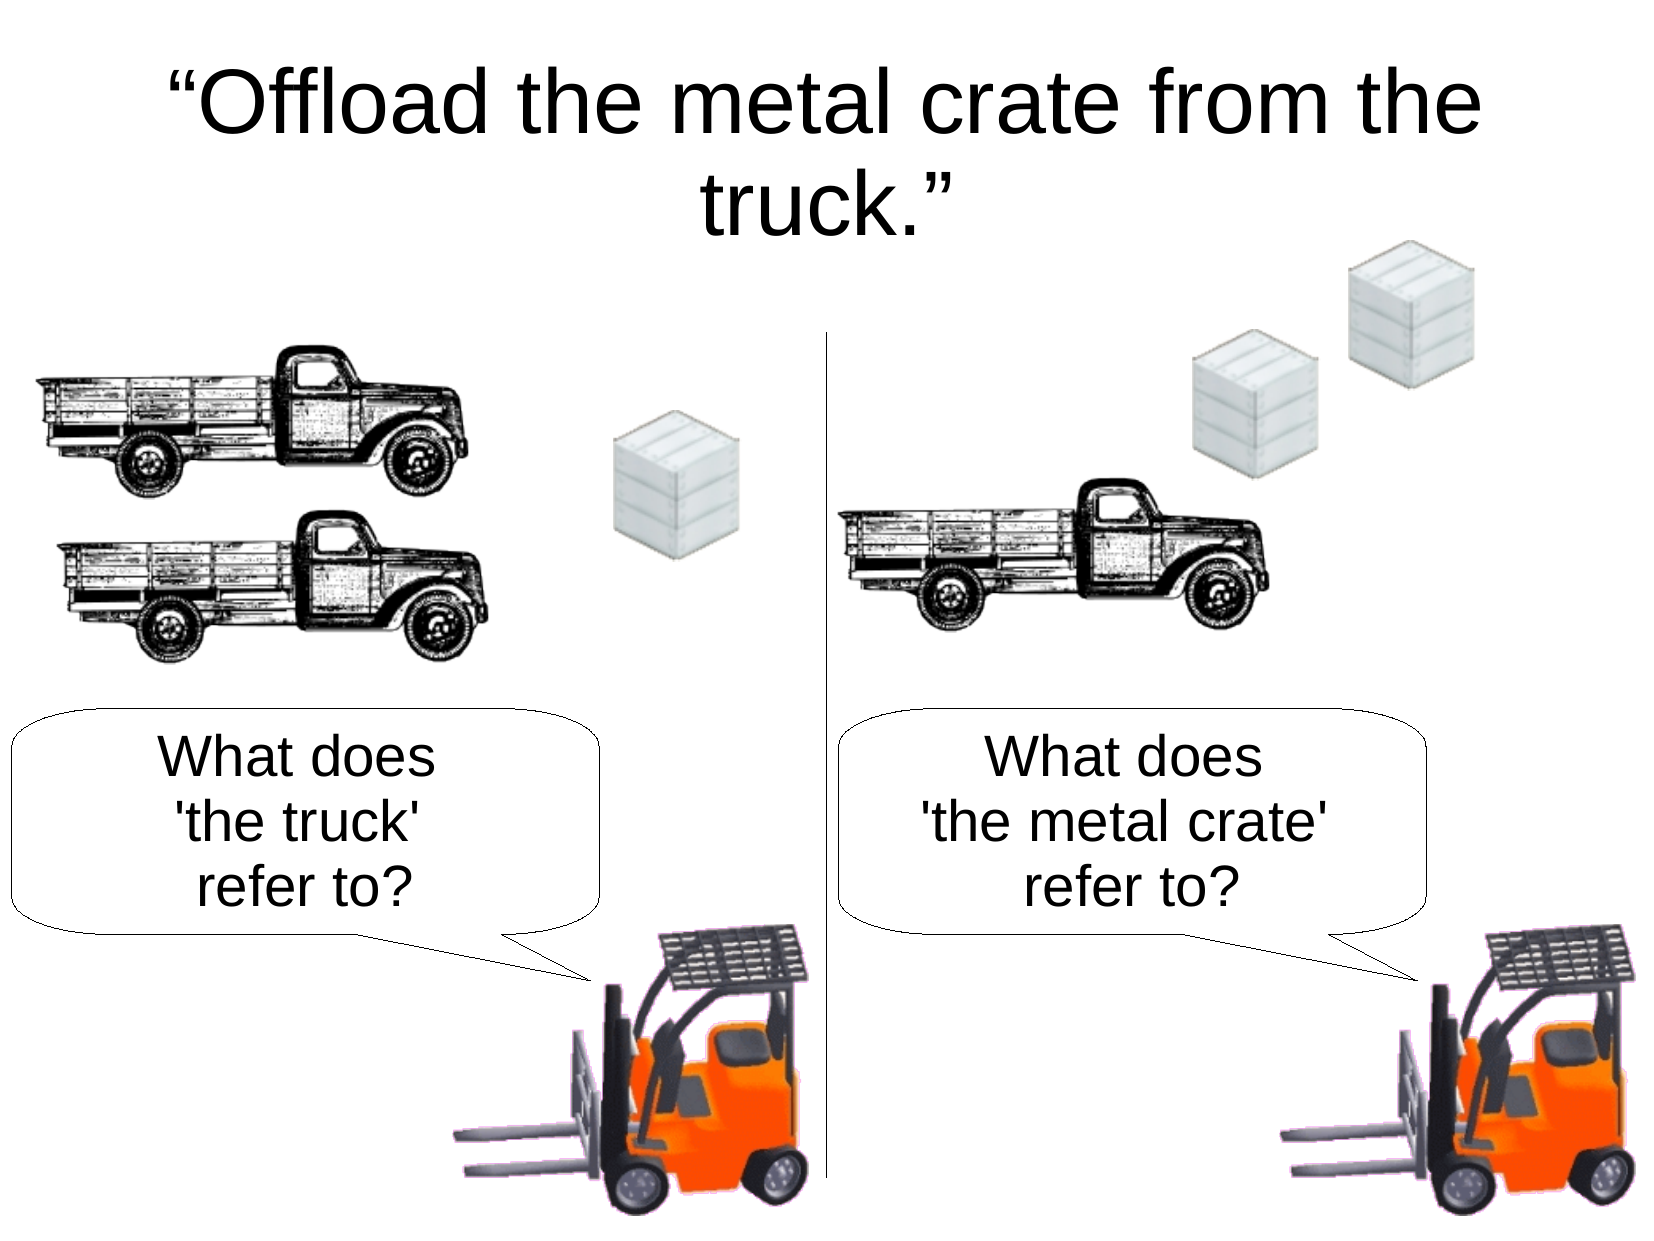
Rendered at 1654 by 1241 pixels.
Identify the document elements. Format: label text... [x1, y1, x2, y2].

picture [613, 410, 742, 562]
picture [836, 329, 1321, 633]
picture [55, 505, 496, 665]
picture [1279, 924, 1636, 1216]
text_box What does 'the truck' refer to? [11, 708, 600, 981]
picture [34, 340, 476, 500]
title “Offload the metal crate from the truck.” [82, 49, 1571, 257]
picture [1348, 240, 1477, 391]
picture [452, 924, 809, 1216]
text_box What does 'the metal crate' refer to? [838, 708, 1427, 981]
